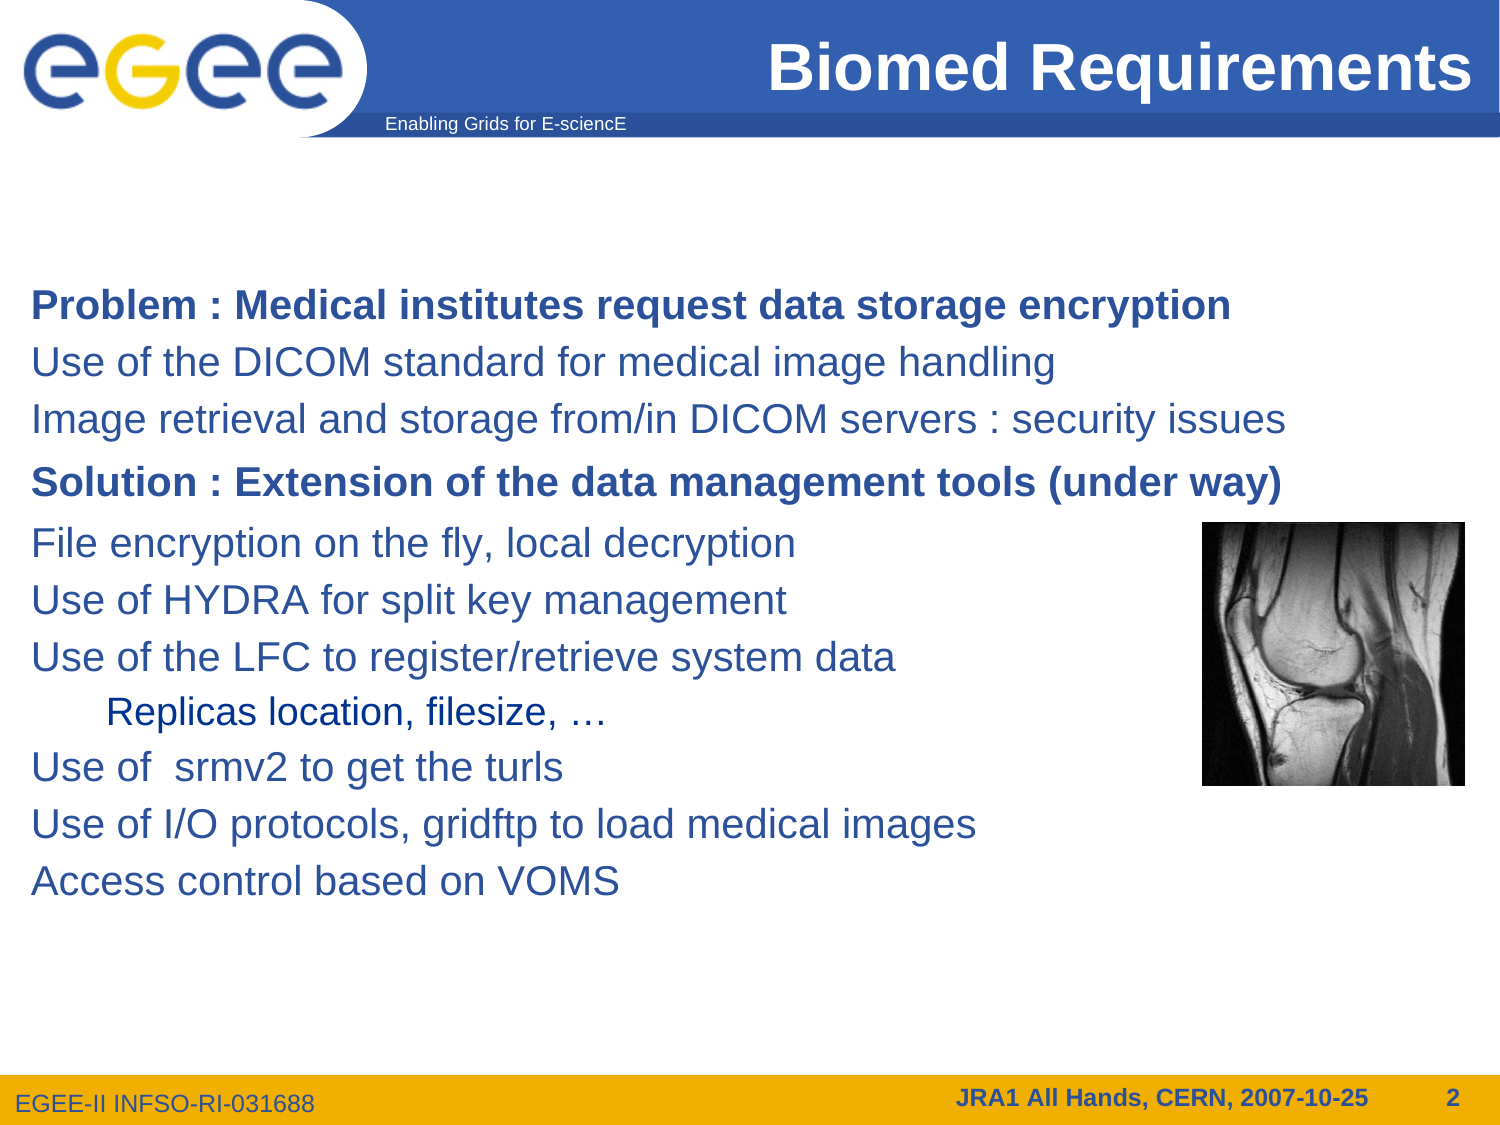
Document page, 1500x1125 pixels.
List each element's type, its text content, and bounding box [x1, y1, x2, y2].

picture [1202, 522, 1465, 786]
title Biomed Requirements [369, 18, 1475, 117]
text_box Problem : Medical institutes request data storage encryption Use of the DICOM standard for medical image handling Image retrieval and storage from/in DICOM servers : security issues Solution : Extension of the data management tools (under way)‏ File encryption on the fly, local decryption Use of HYDRA for split key management Use of the LFC to register/retrieve system data Replicas location, filesize, … Use of srmv2 to get the turls Use of I/O protocols, gridftp to load medical images Access control based on VOMS [15, 217, 1426, 1125]
picture [18, 30, 349, 112]
